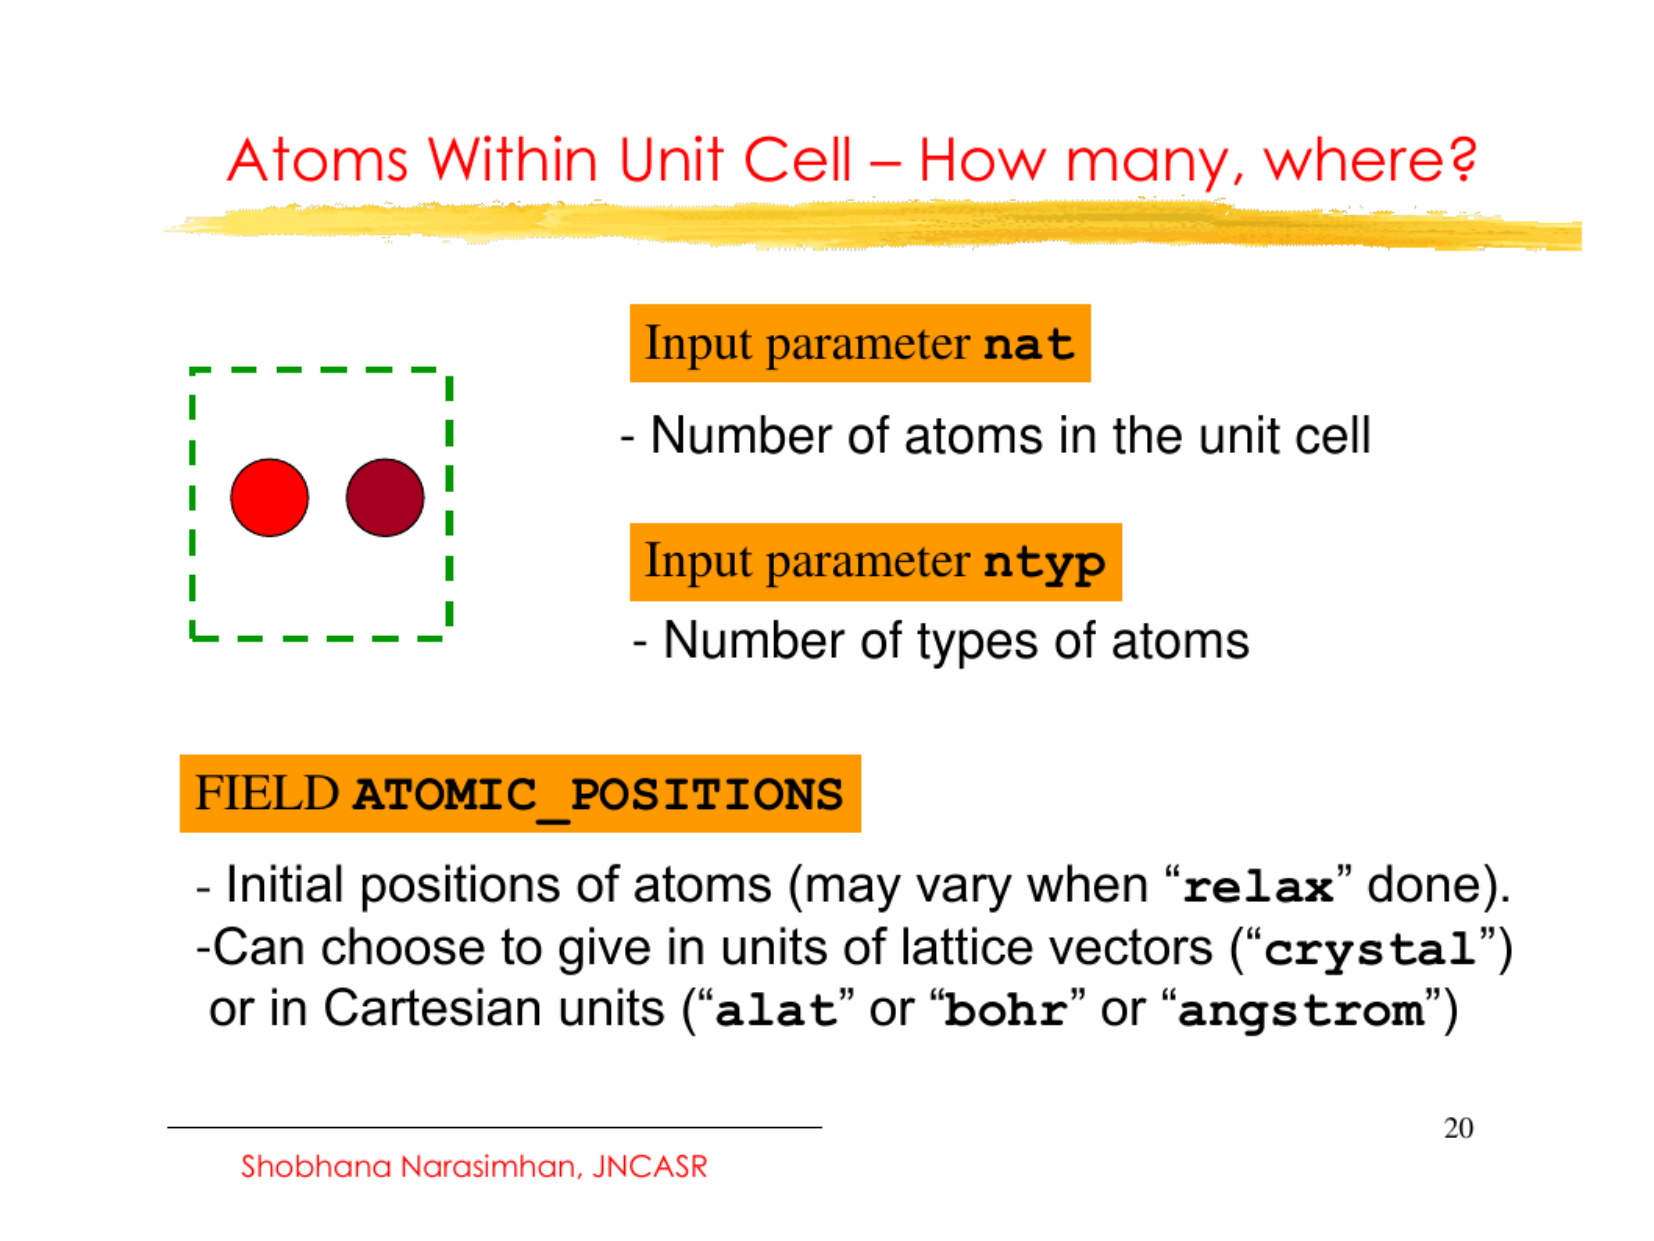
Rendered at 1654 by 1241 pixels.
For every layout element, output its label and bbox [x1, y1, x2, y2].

picture [66, 51, 1604, 1199]
